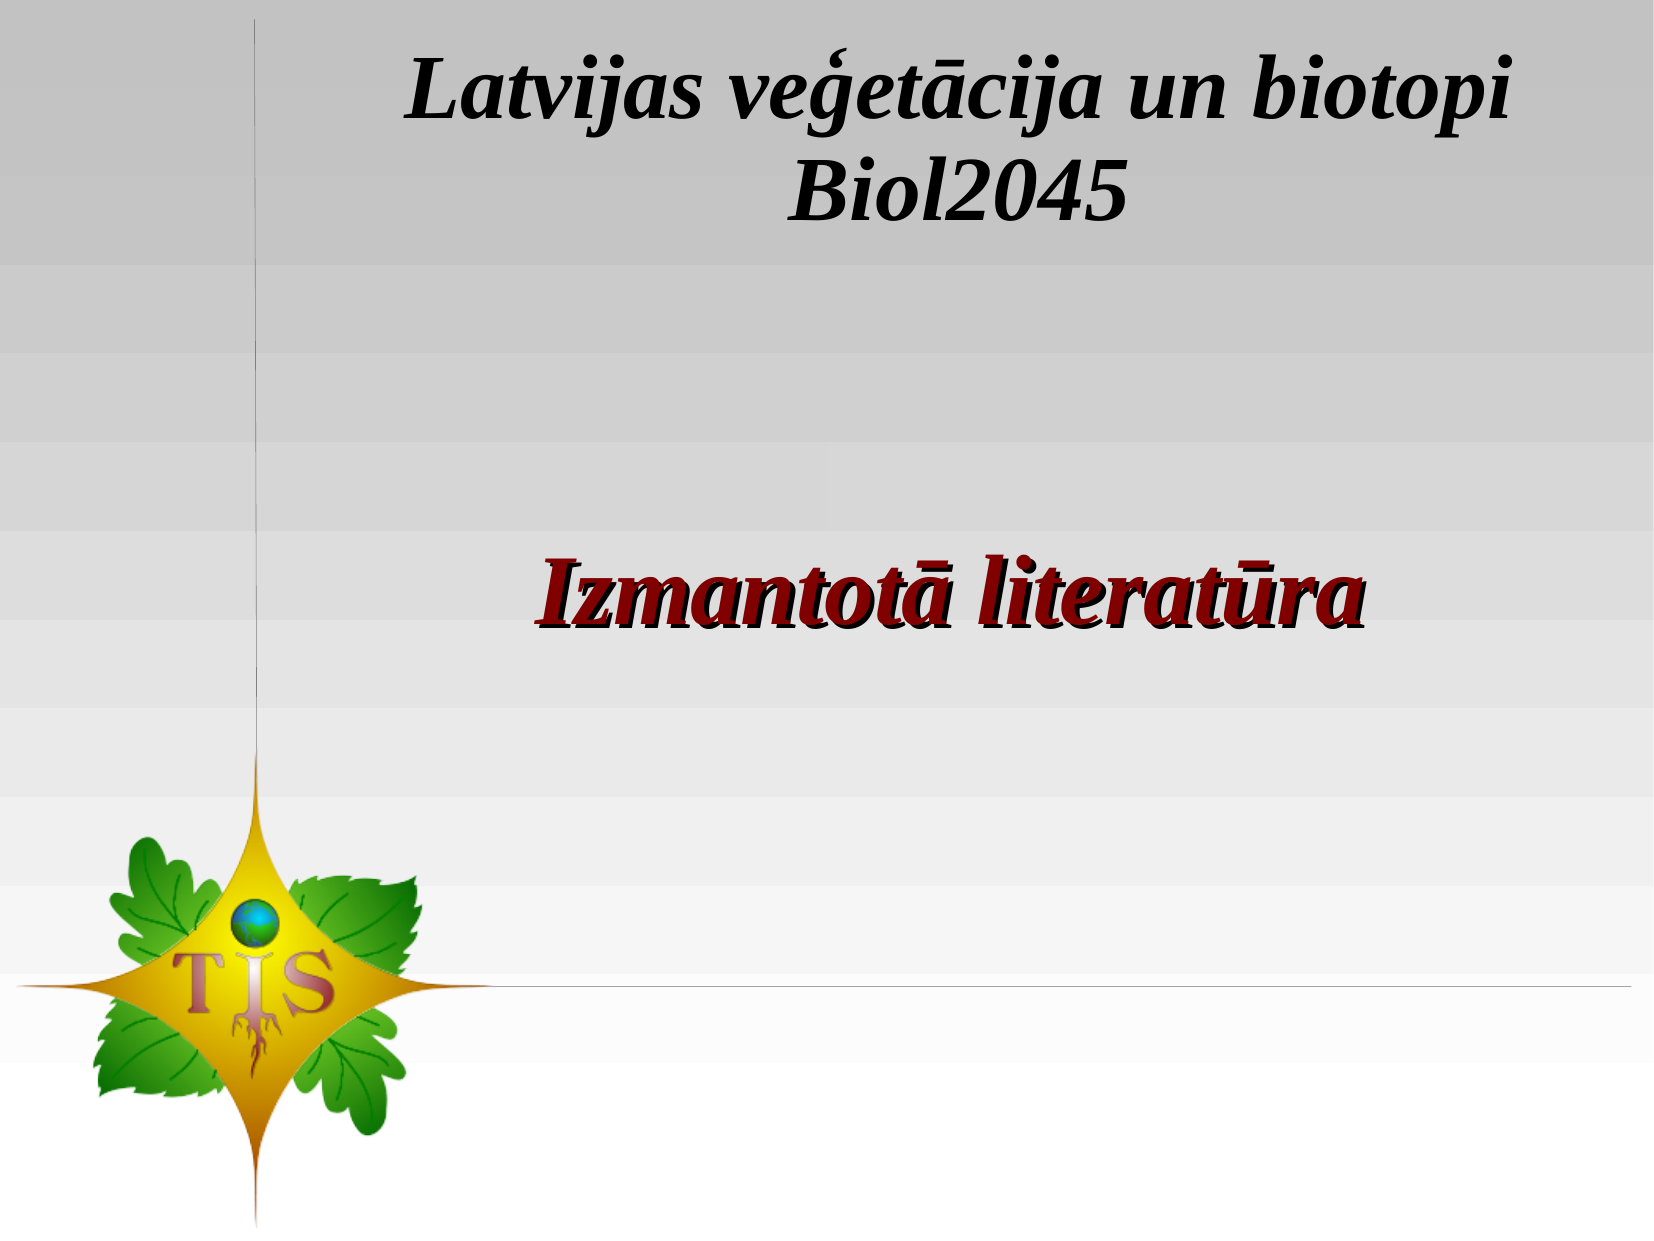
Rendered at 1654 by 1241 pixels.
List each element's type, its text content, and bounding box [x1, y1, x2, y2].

title Izmantotā literatūra [295, 324, 1607, 857]
picture [0, 0, 1654, 1241]
